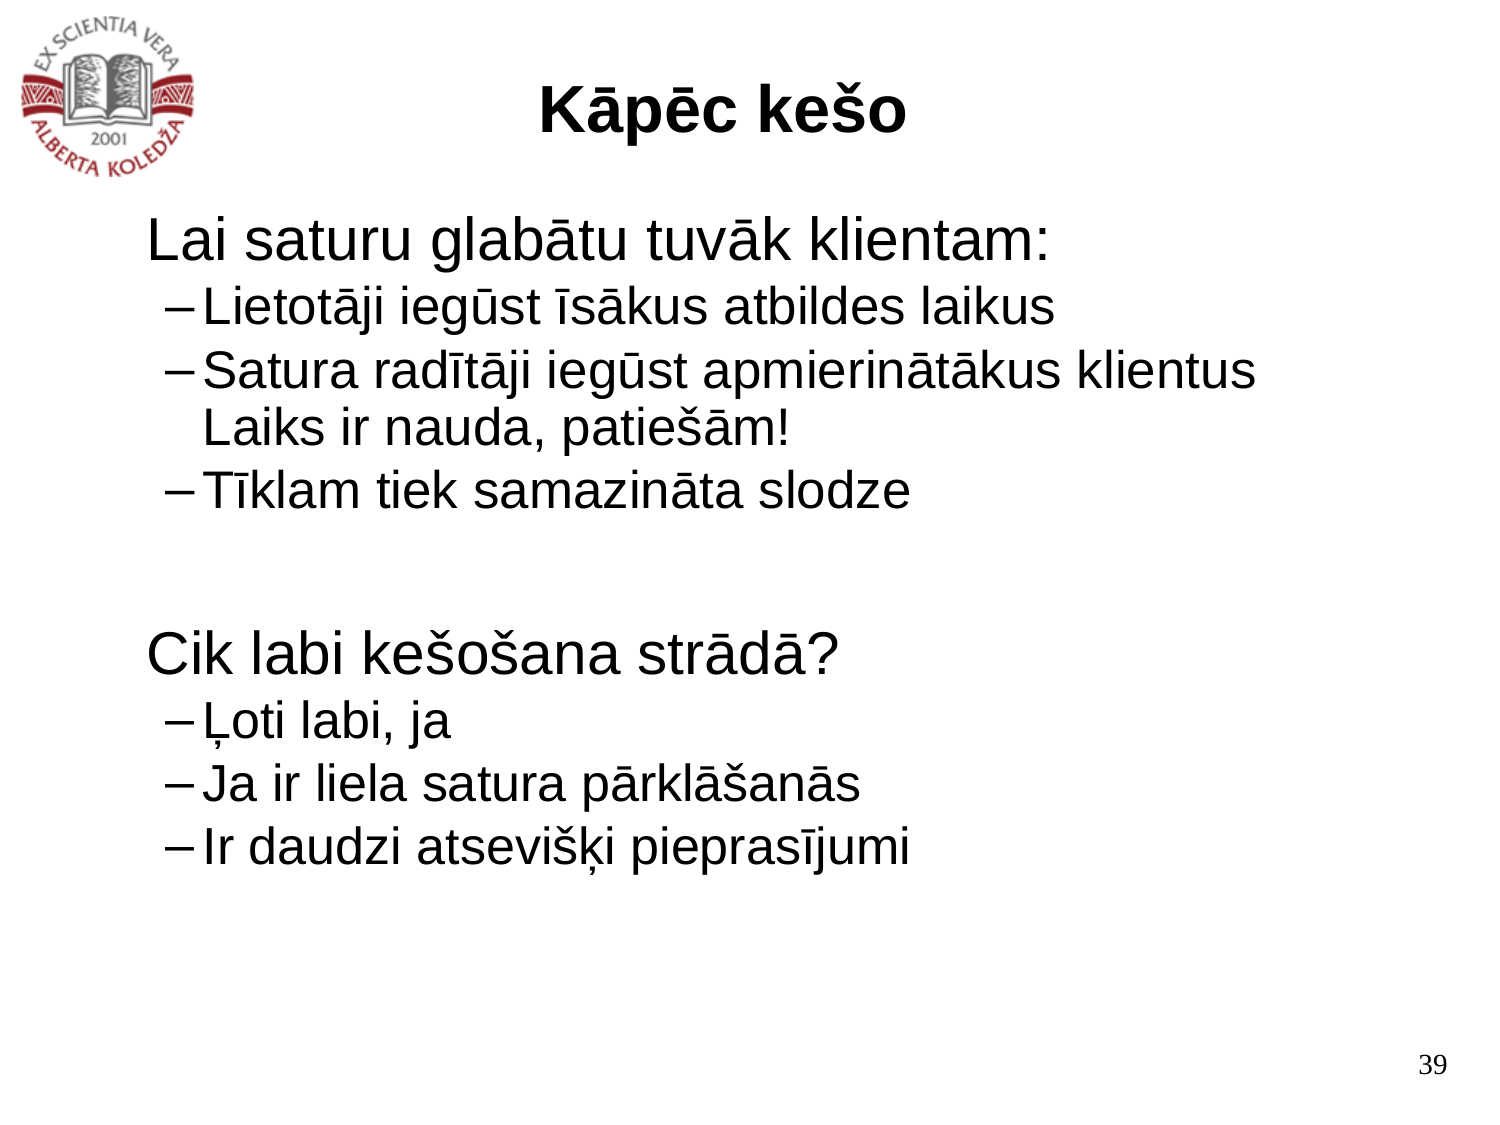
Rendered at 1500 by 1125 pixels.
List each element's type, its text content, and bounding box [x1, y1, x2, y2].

list Lai saturu glabātu tuvāk klientam: Lietotāji iegūst īsākus atbildes laikus Satura radītāji iegūst apmierinātākus klientus Laiks ir nauda, patiešām! Tīklam tiek samazināta slodze Cik labi kešošana strādā? Ļoti labi, ja Ja ir liela satura pārklāšanās Ir daudzi atsevišķi pieprasījumi [74, 200, 1463, 1101]
picture [21, 16, 194, 177]
title Kāpēc kešo [50, 37, 1374, 176]
